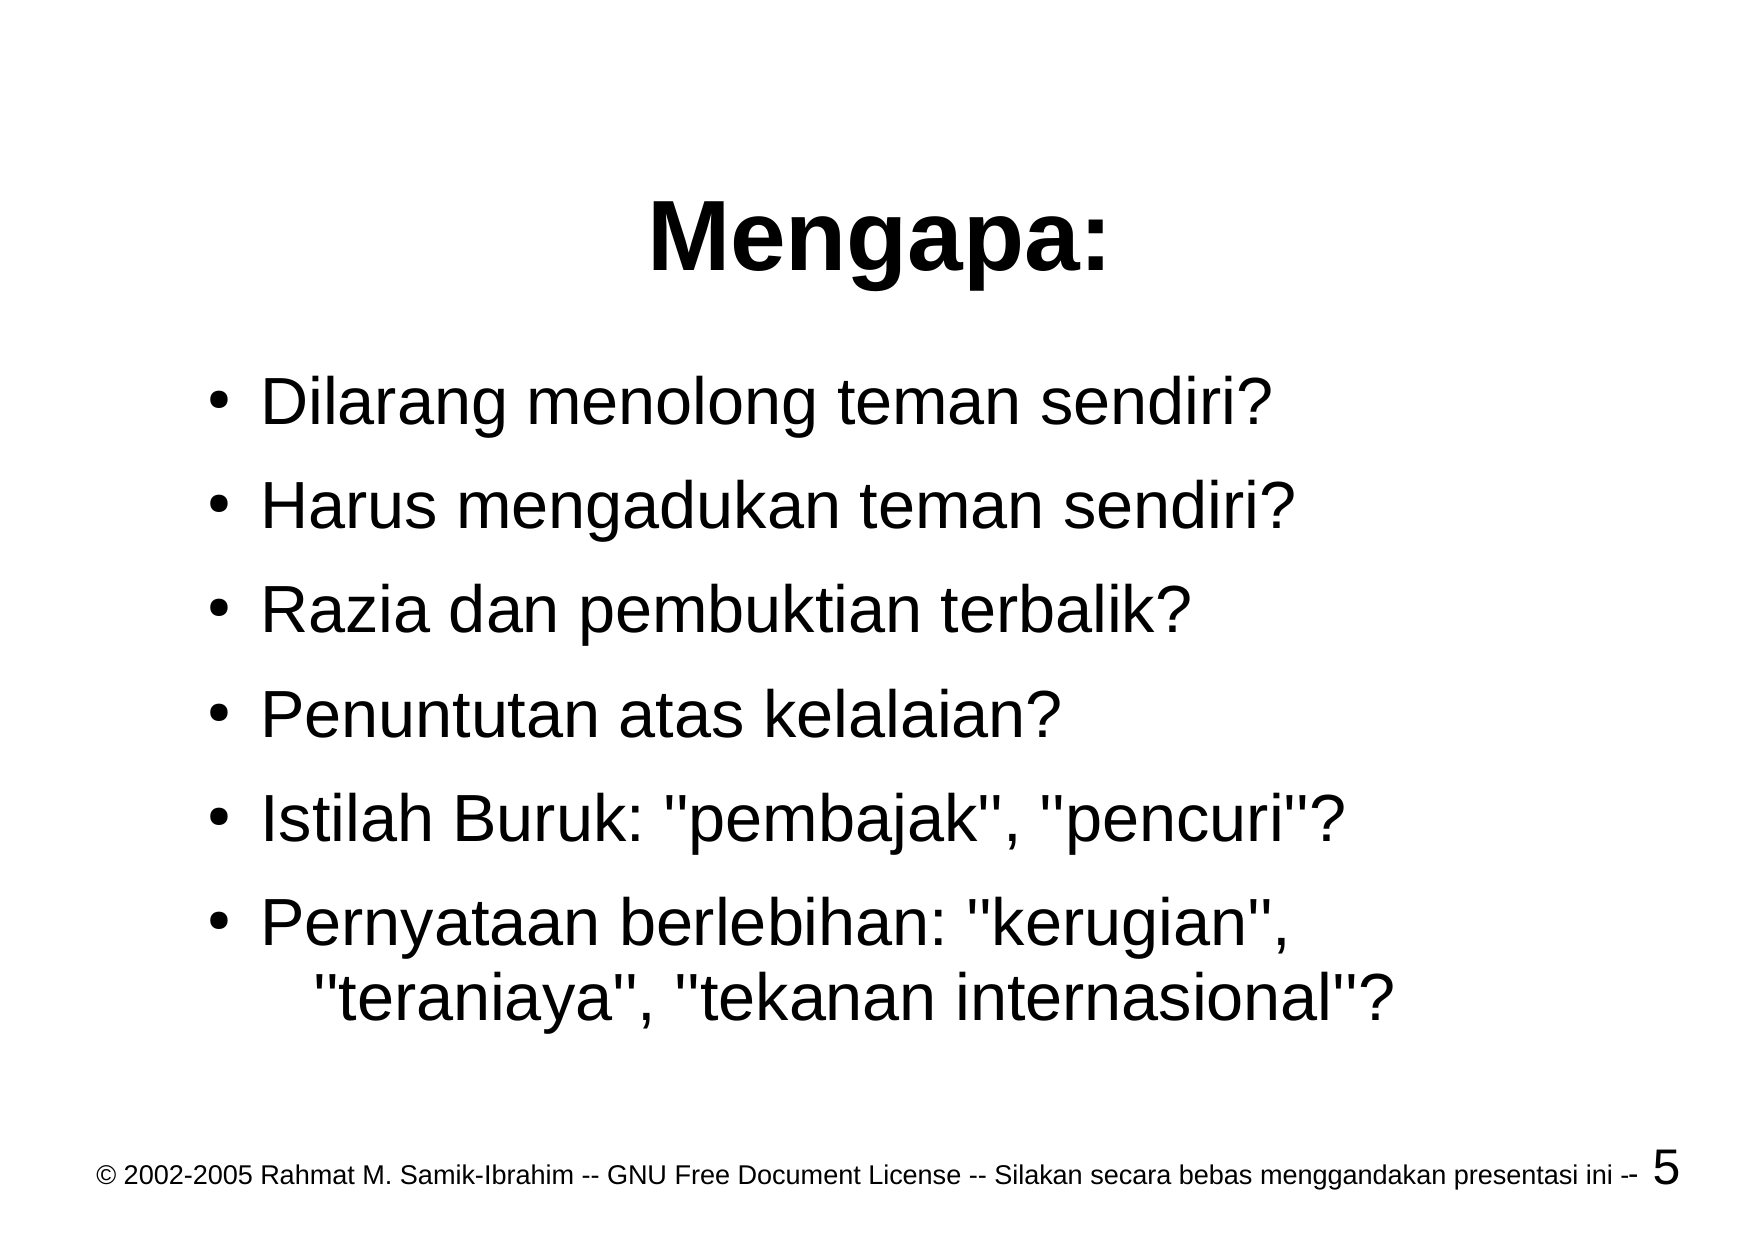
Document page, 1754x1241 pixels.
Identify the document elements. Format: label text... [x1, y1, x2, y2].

list Dilarang menolong teman sendiri? Harus mengadukan teman sendiri? Razia dan pembuktian terbalik? Penuntutan atas kelalaian? Istilah Buruk: ''pembajak'', ''pencuri''? Pernyataan berlebihan: ''kerugian'', ''teraniaya'', ''tekanan internasional''? [171, 363, 1589, 1090]
title Mengapa: [171, 139, 1589, 332]
